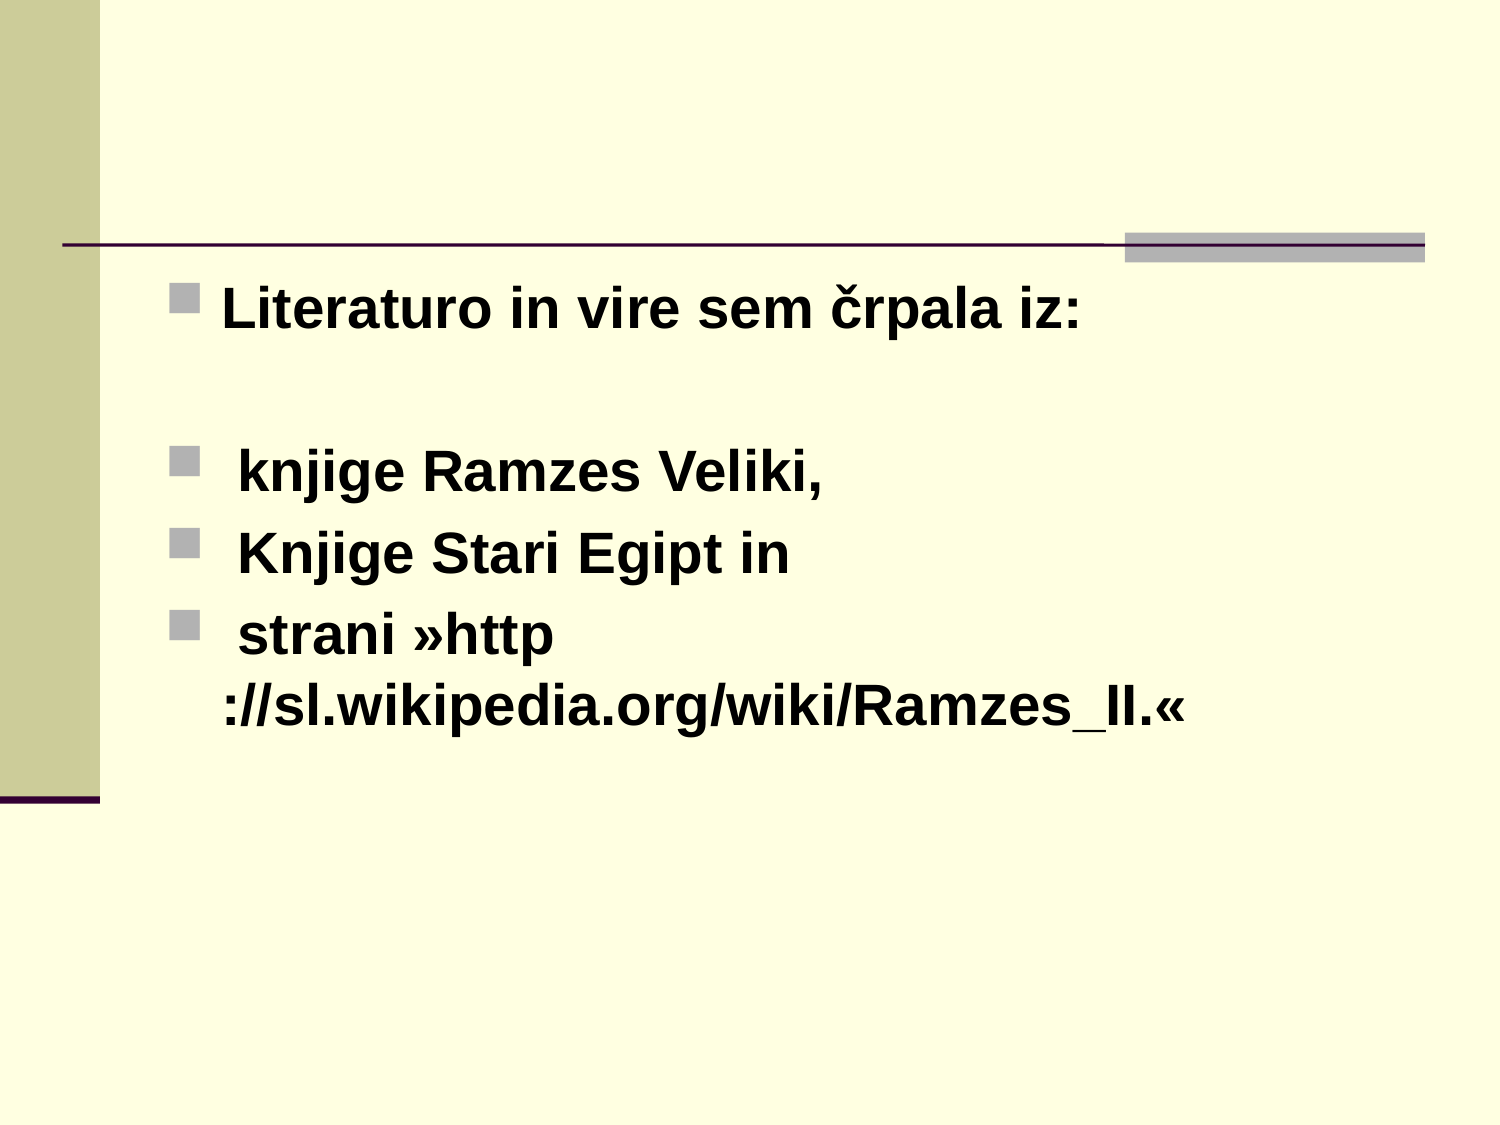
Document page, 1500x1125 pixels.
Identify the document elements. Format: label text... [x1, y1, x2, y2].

list Literaturo in vire sem črpala iz: knjige Ramzes Veliki, Knjige Stari Egipt in strani »http ://sl.wikipedia.org/wiki/Ramzes_II.« [150, 262, 1425, 1006]
